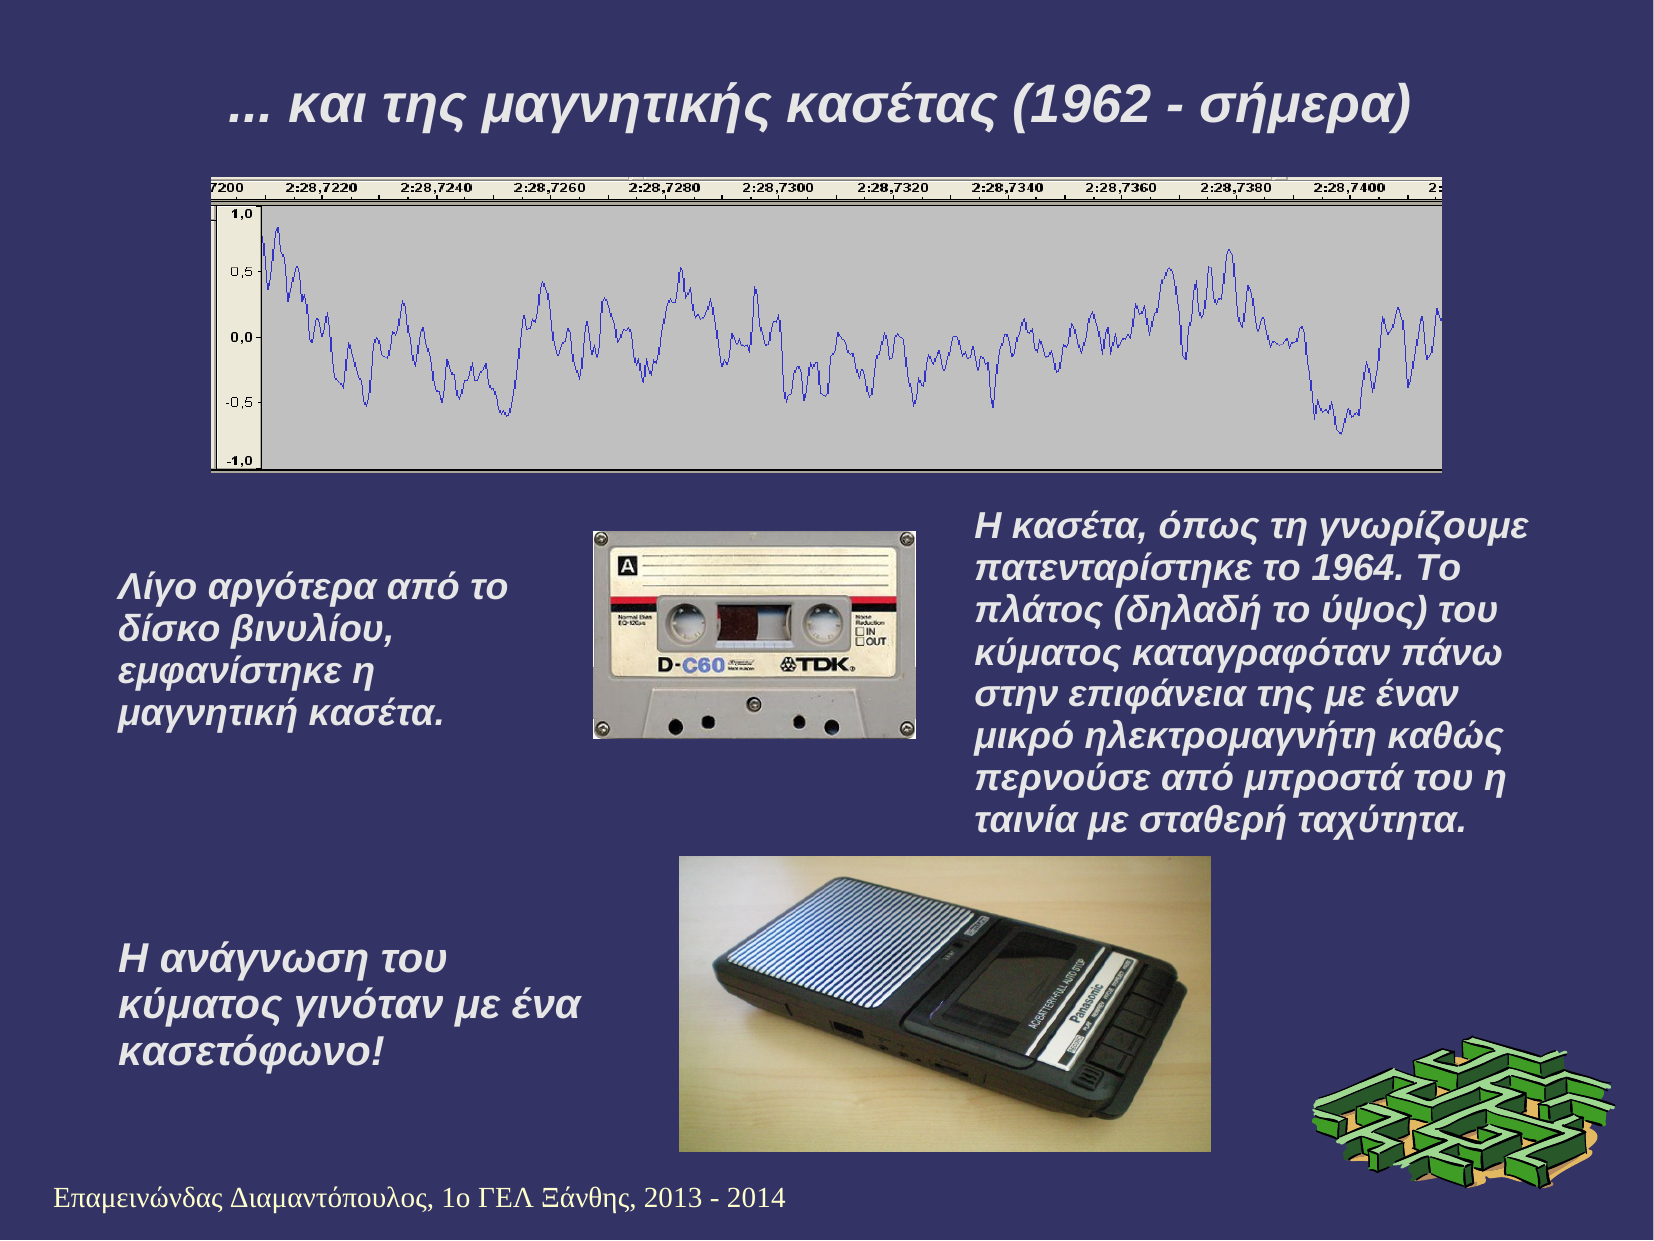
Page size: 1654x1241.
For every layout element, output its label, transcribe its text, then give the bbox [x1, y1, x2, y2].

title ... και της μαγνητικής κασέτας (1962 - σήμερα) [76, 29, 1565, 179]
title Λίγο αργότερα από το δίσκο βινυλίου, εμφανίστηκε η μαγνητική κασέτα. [118, 531, 562, 768]
title Η κασέτα, όπως τη γνωρίζουμε πατενταρίστηκε το 1964. Το πλάτος (δηλαδή το ύψος) του κύματος καταγραφόταν πάνω στην επιφάνεια της με έναν μικρό ηλεκτρομαγνήτη καθώς περνούσε από μπροστά του η ταινία με σταθερή ταχύτητα. [974, 489, 1536, 857]
picture [211, 177, 1442, 473]
picture [679, 856, 1211, 1152]
title Η ανάγνωση του κύματος γινόταν με ένα κασετόφωνο! [118, 885, 591, 1123]
picture [593, 531, 916, 739]
